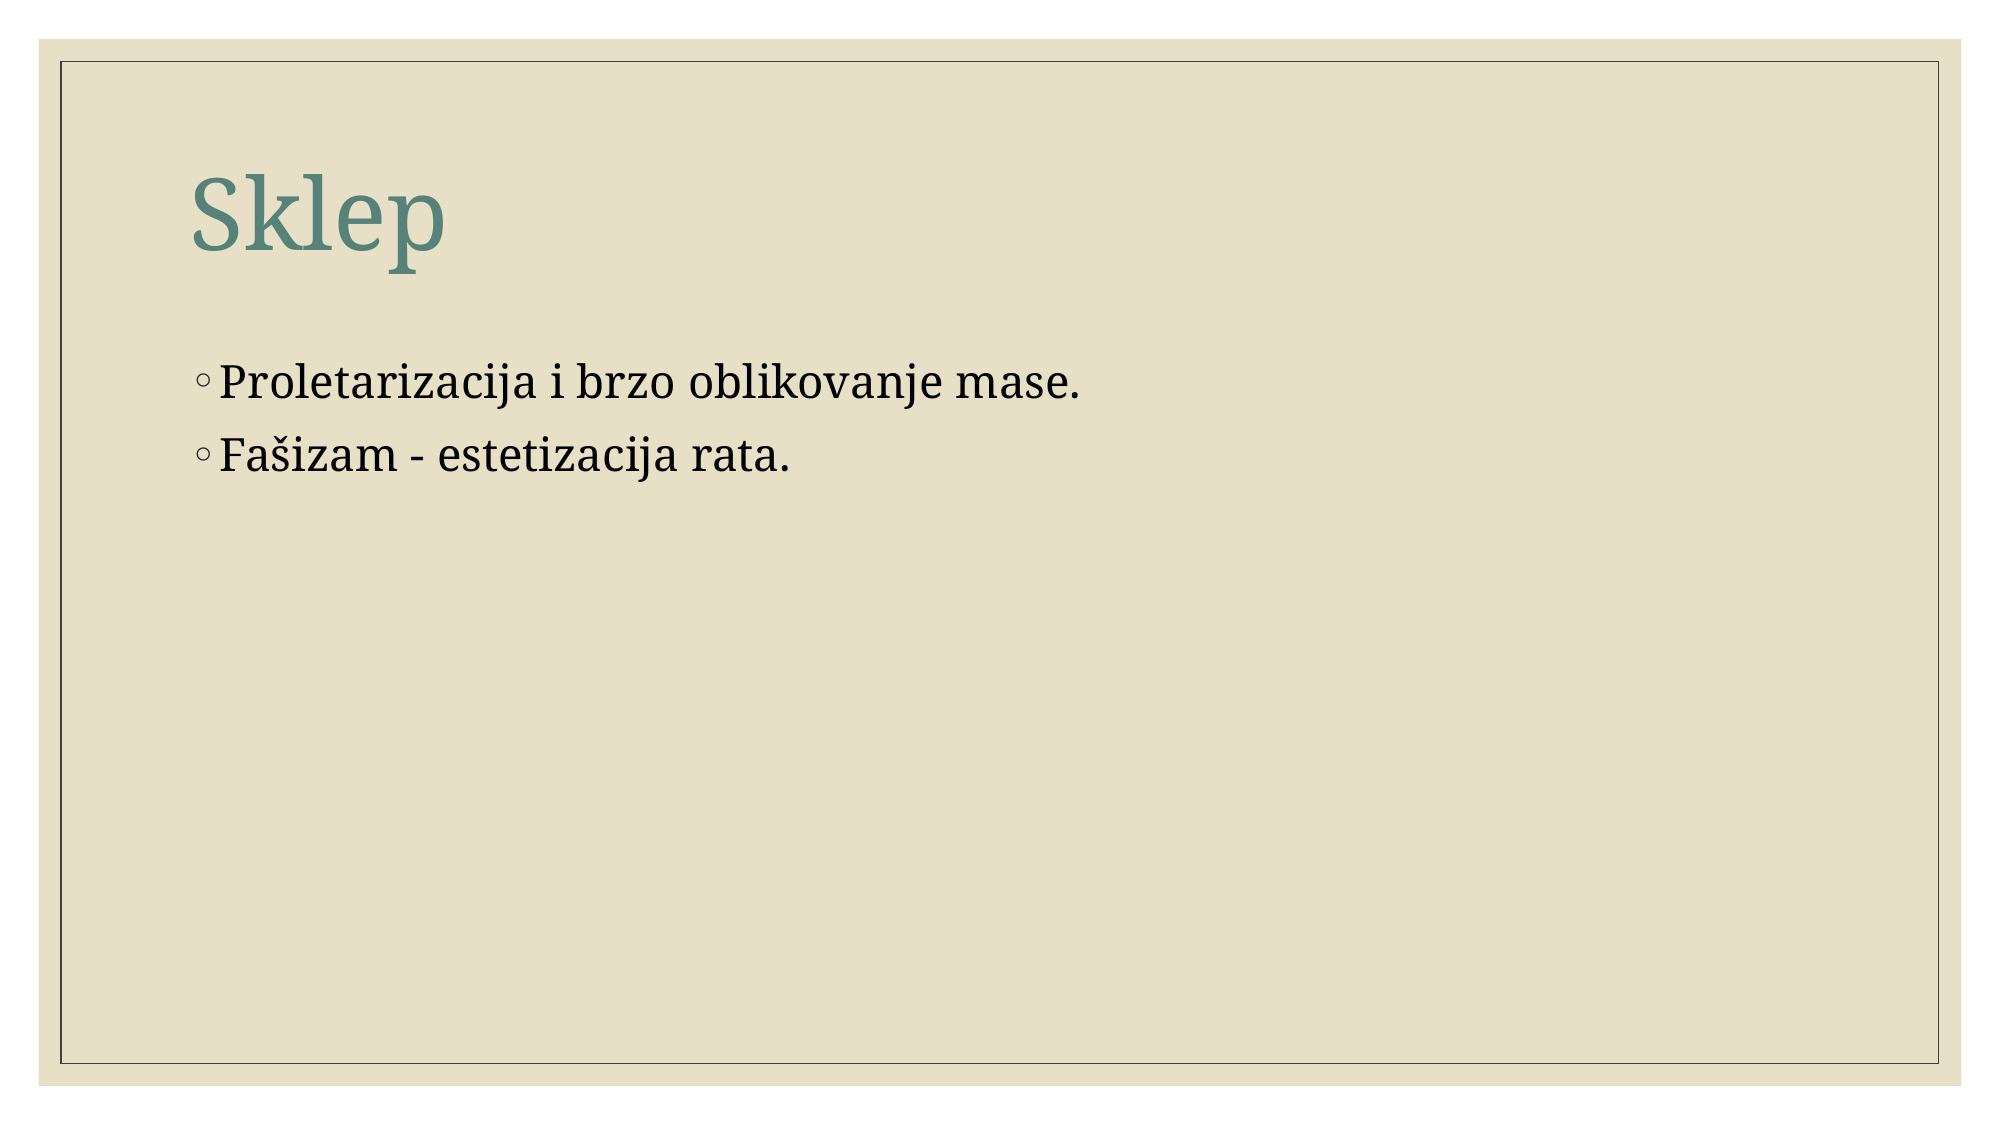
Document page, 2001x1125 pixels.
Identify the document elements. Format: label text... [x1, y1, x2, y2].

list Proletarizacija i brzo oblikovanje mase. Fašizam - estetizacija rata. [174, 345, 1825, 990]
title Sklep [174, 105, 1825, 331]
